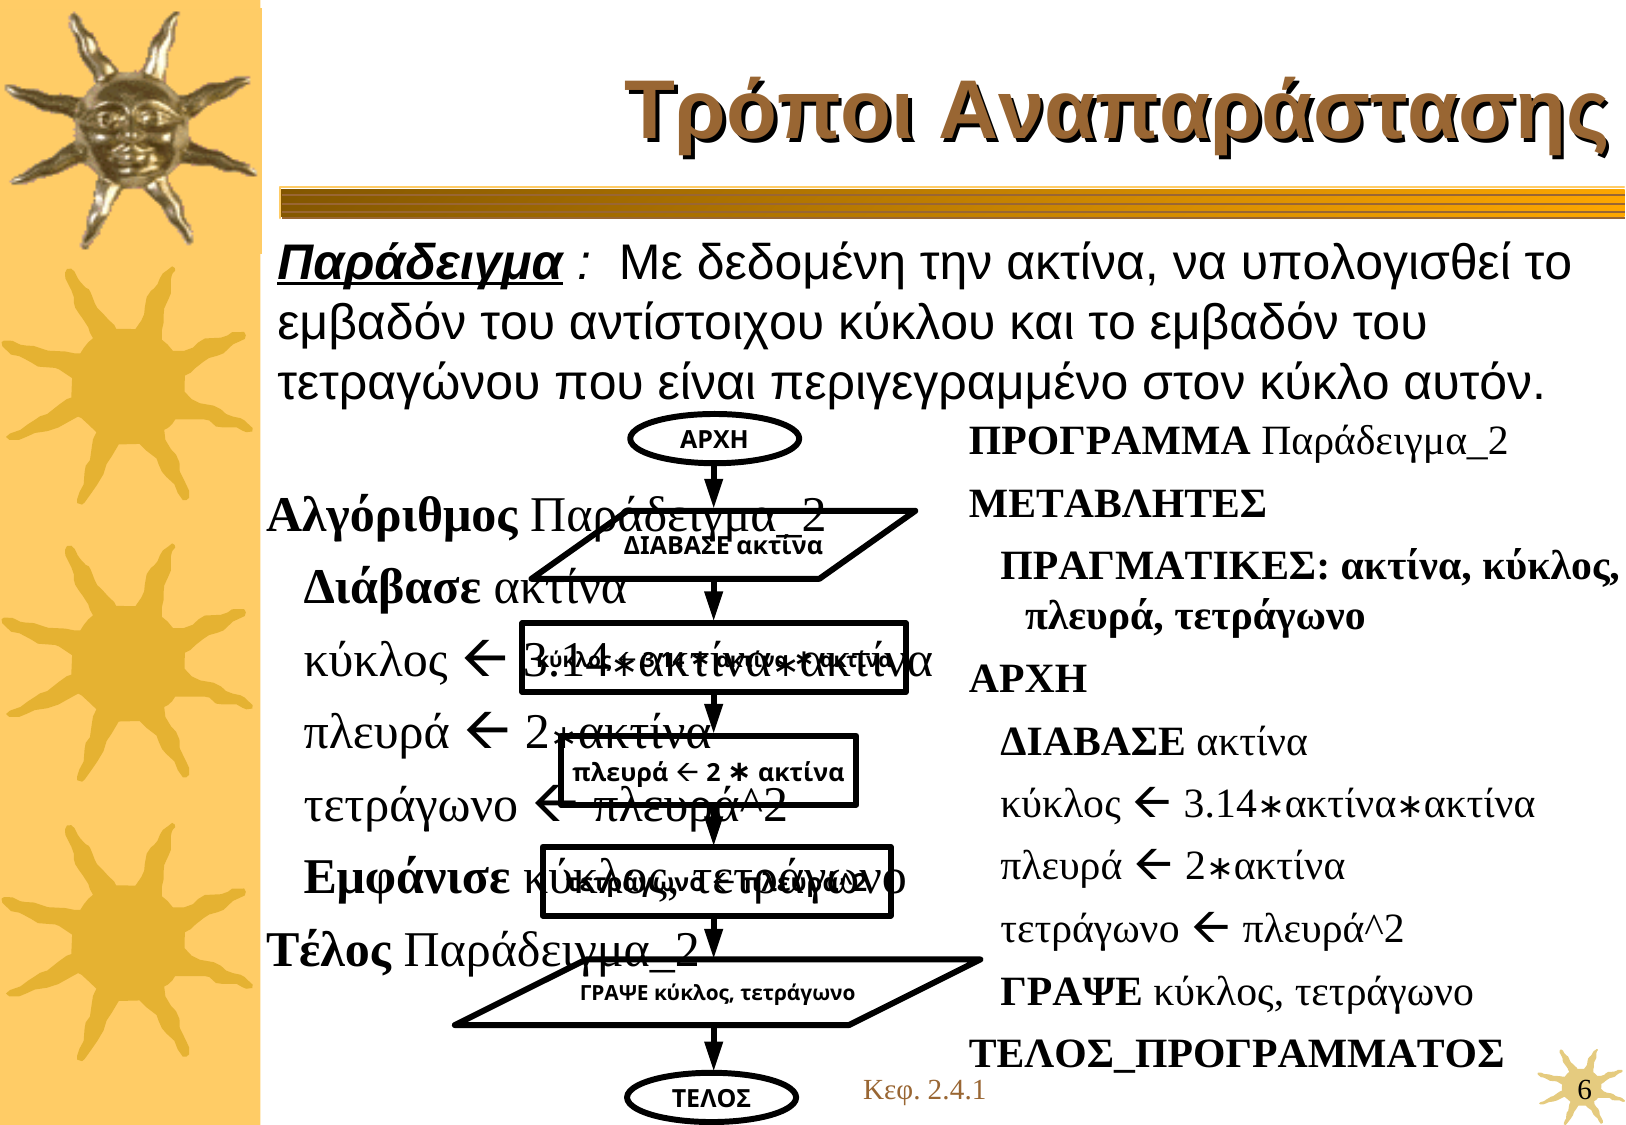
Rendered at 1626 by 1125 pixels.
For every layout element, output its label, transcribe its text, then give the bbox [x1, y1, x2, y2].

text_box πλευρά  2 ∗ ακτίνα [561, 735, 857, 805]
text_box τετράγωνο  πλευρά^2 [542, 846, 891, 916]
text_box κύκλος  3.14 ∗ ακτίνα ∗ ακτίνα [522, 623, 906, 693]
text_box ΠΡΟΓΡΑΜΜΑ Παράδειγμα_2 ΜΕΤΑΒΛΗΤΕΣ ΠΡΑΓΜΑΤΙΚΕΣ: ακτίνα, κύκλος, πλευρά, τετράγωνο ΑΡΧΗ ΔΙΑΒΑΣΕ ακτίνα κύκλος  3.14∗ακτίνα∗ακτίνα πλευρά  2∗ακτίνα τετράγωνο  πλευρά^2 ΓΡΑΨΕ κύκλος, τετράγωνο ΤΕΛΟΣ_ΠΡΟΓΡΑΜΜΑΤΟΣ [954, 404, 1626, 1111]
text_box Τρόποι Αναπαράστασης [0, 13, 1625, 164]
text_box Παράδειγμα : Με δεδομένη την ακτίνα, να υπολογισθεί το εμβαδόν του αντίστοιχου κύκλου και το εμβαδόν του τετραγώνου που είναι περιγεγραμμένο στον κύκλο αυτόν. [262, 221, 1626, 417]
picture [1, 164, 262, 254]
text_box ΤΕΛΟΣ [627, 1072, 797, 1123]
text_box ΓΡΑΨΕ κύκλος, τετράγωνο [454, 959, 954, 1026]
picture [1, 8, 262, 13]
text_box Αλγόριθμος Παράδειγμα_2 Διάβασε ακτίνα κύκλος  3.14∗ακτίνα∗ακτίνα πλευρά  2∗ακτίνα τετράγωνο  πλευρά^2 Εμφάνισε κύκλος, τετράγωνο Τέλος Παράδειγμα_2 [251, 473, 954, 1099]
text_box ΔΙΑΒΑΣΕ ακτίνα [531, 510, 916, 579]
text_box ΑΡΧΗ [630, 413, 800, 464]
